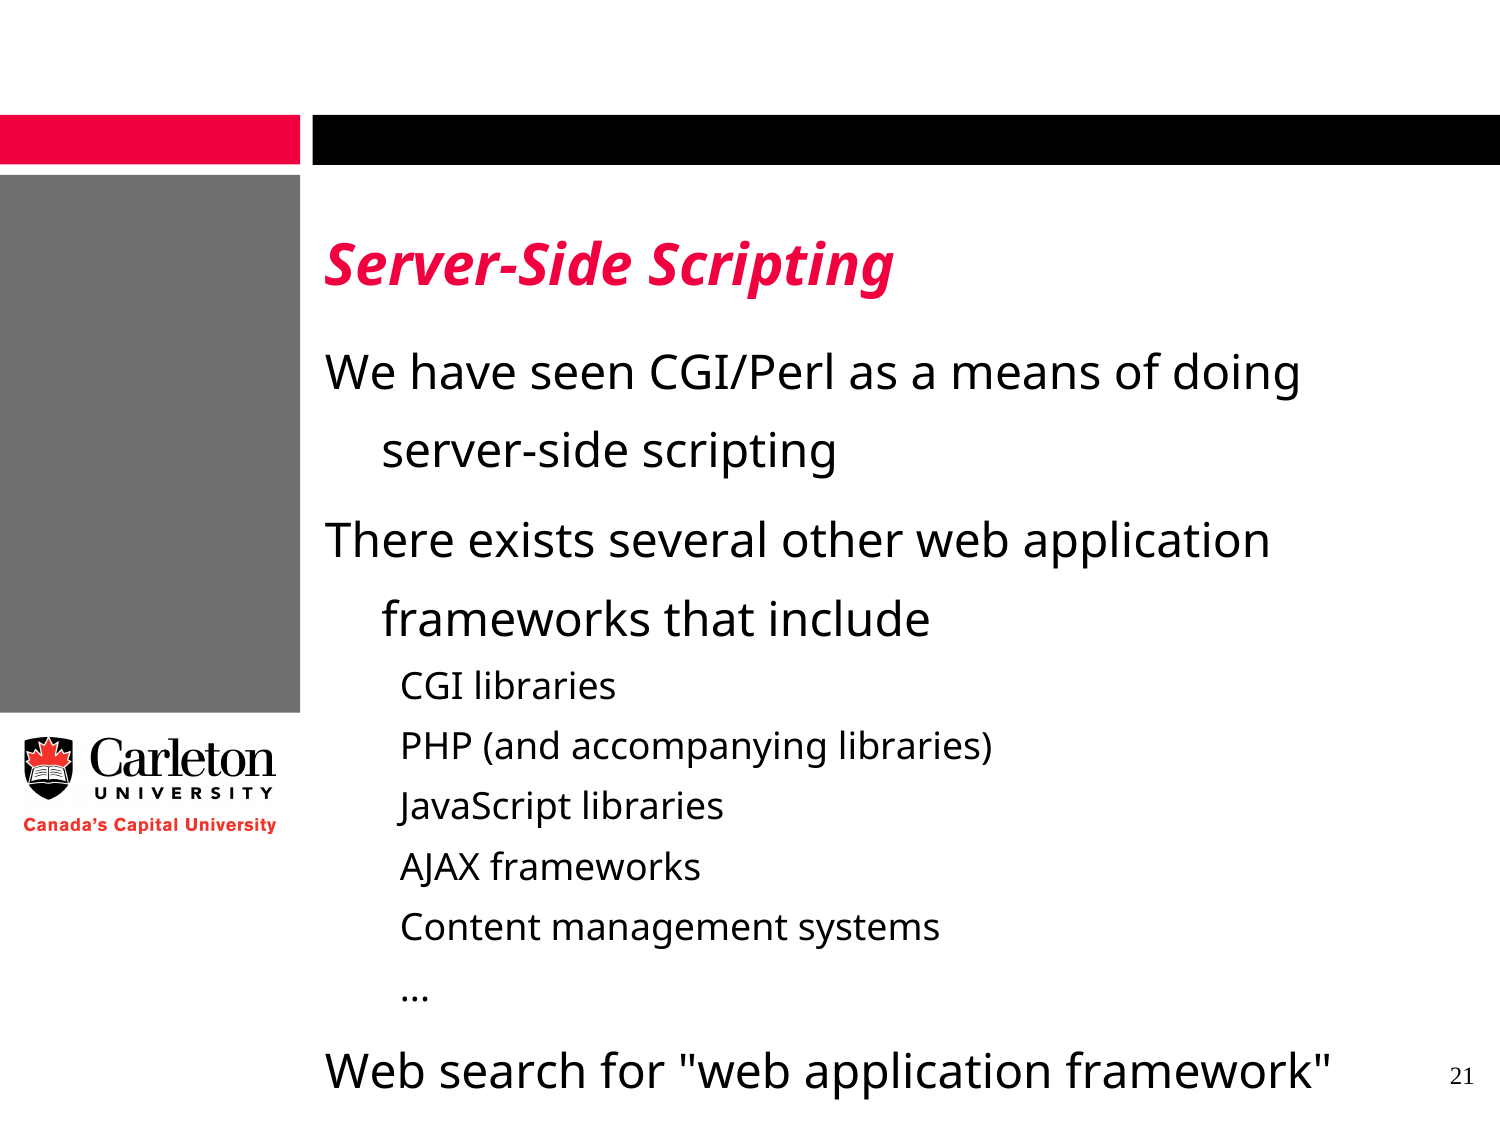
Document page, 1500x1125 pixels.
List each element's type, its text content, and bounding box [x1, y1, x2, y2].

picture [24, 737, 276, 834]
list We have seen CGI/Perl as a means of doing server-side scripting There exists several other web application frameworks that include CGI libraries PHP (and accompanying libraries) JavaScript libraries AJAX frameworks Content management systems ... Web search for "web application framework" [324, 324, 1450, 1057]
title Server-Side Scripting [324, 187, 1450, 324]
